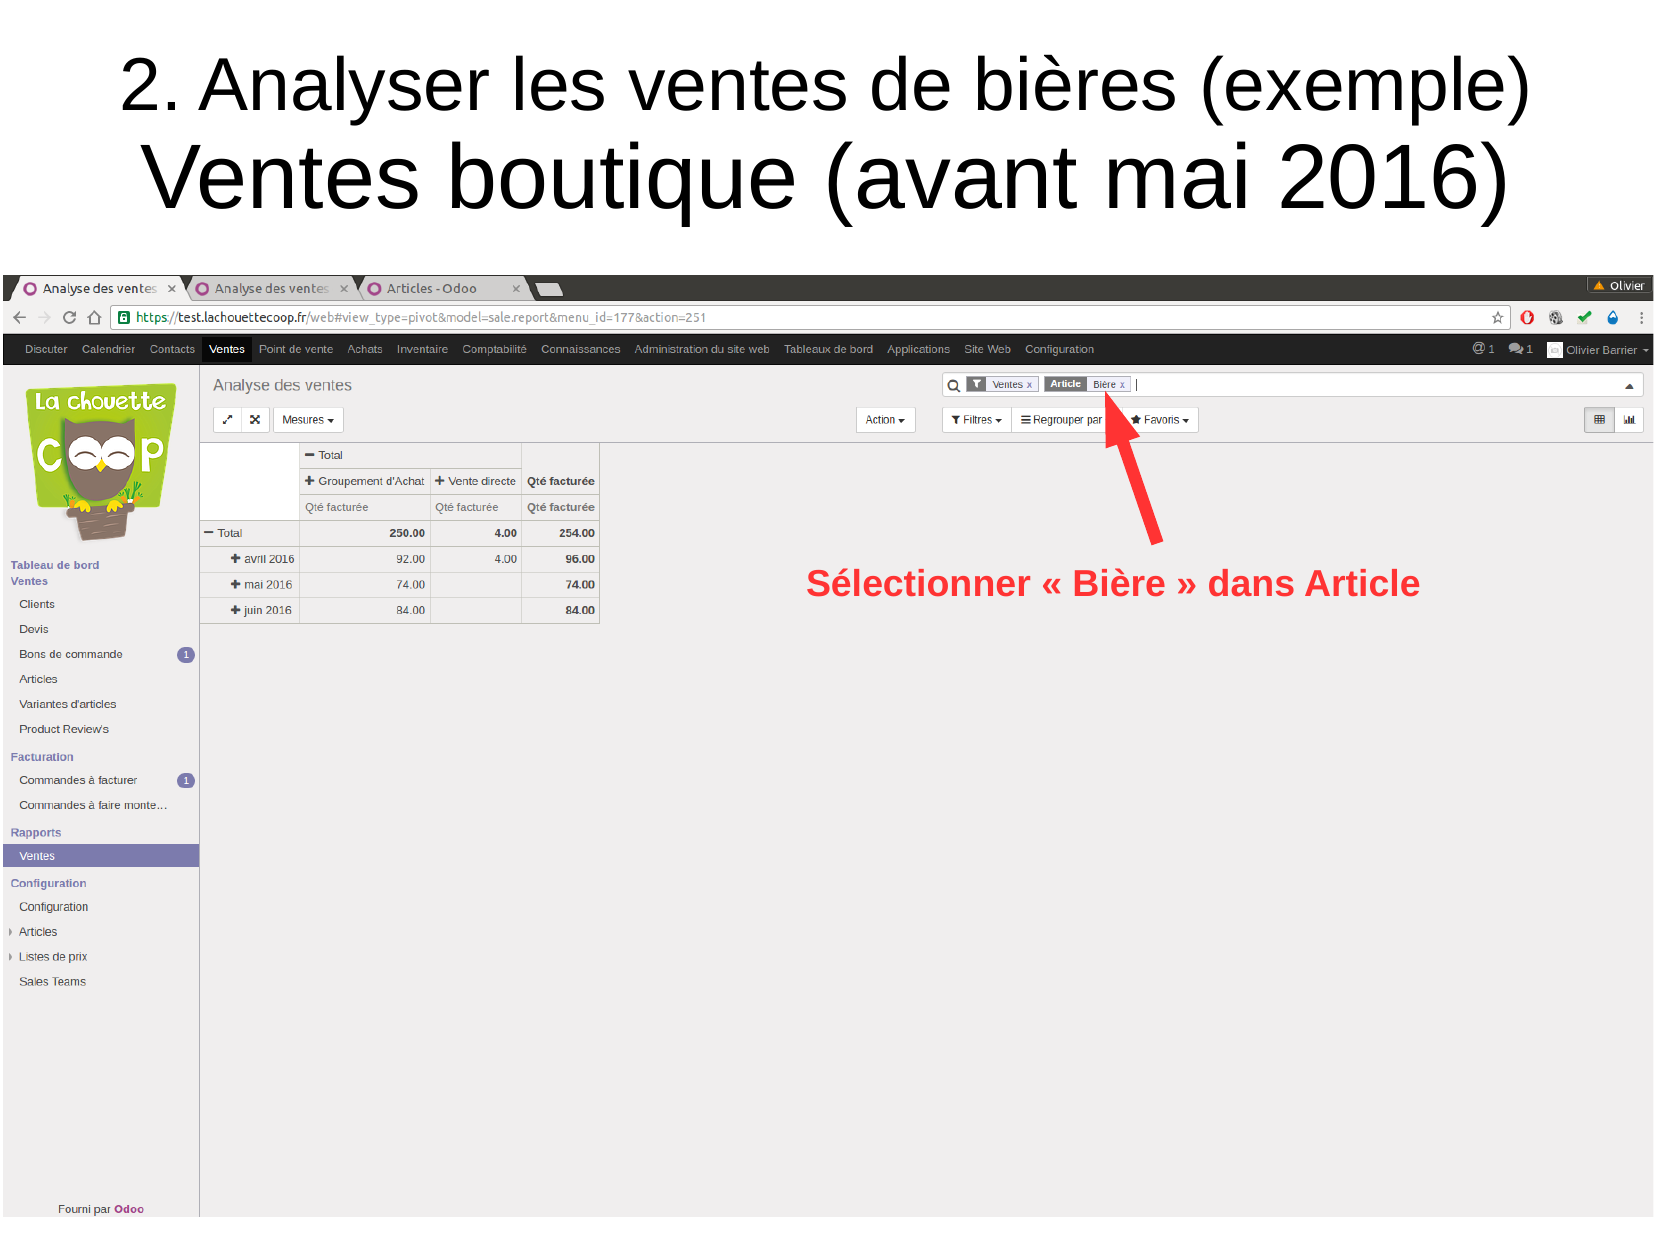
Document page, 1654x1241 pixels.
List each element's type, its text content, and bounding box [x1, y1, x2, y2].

title 2. Analyser les ventes de bières (exemple) Ventes boutique (avant mai 2016) [82, 31, 1571, 239]
text_box Sélectionner « Bière » dans Article [791, 555, 1642, 638]
picture [3, 275, 1654, 1217]
